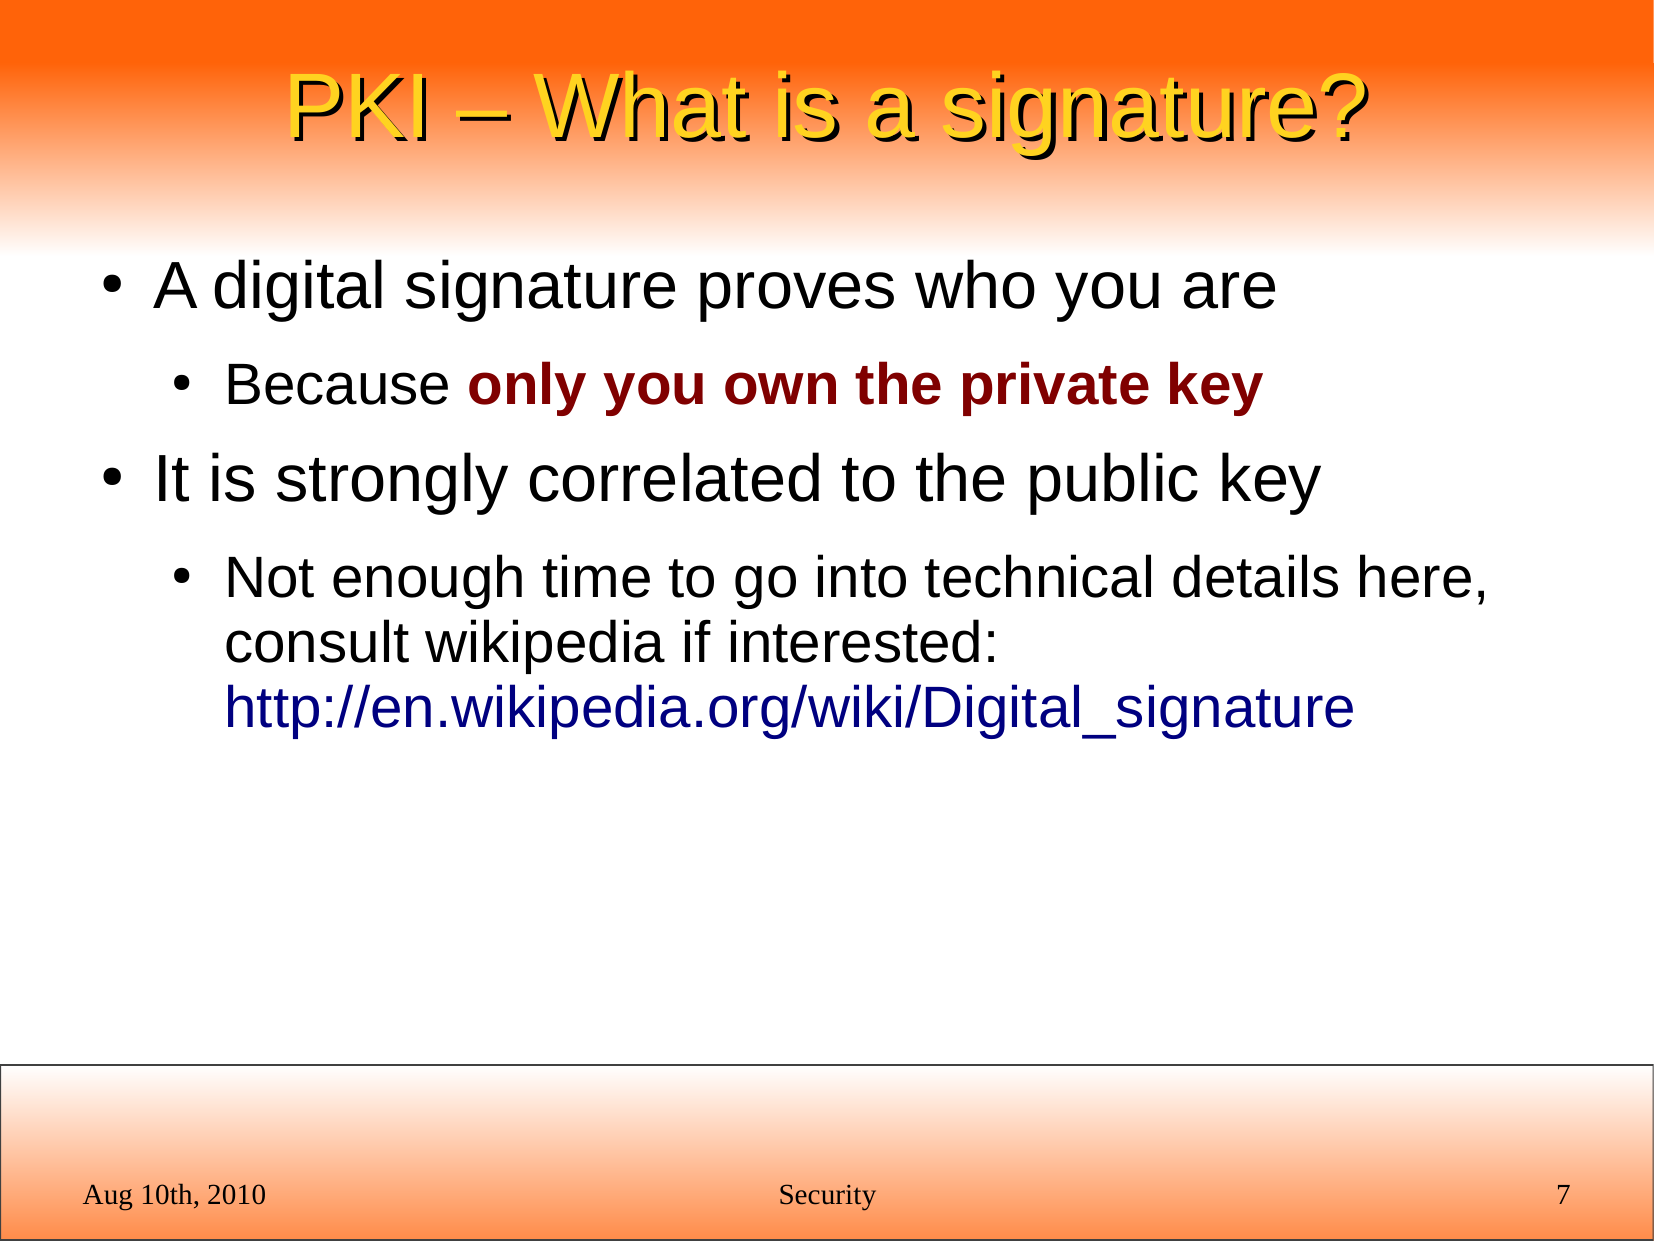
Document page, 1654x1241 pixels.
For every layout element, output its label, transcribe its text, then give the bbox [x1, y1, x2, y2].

title PKI – What is a signature? [82, 9, 1571, 202]
list A digital signature proves who you are Because only you own the private key It is strongly correlated to the public key Not enough time to go into technical details here, consult wikipedia if interested: http://en.wikipedia.org/wiki/Digital_signature [82, 247, 1571, 1109]
